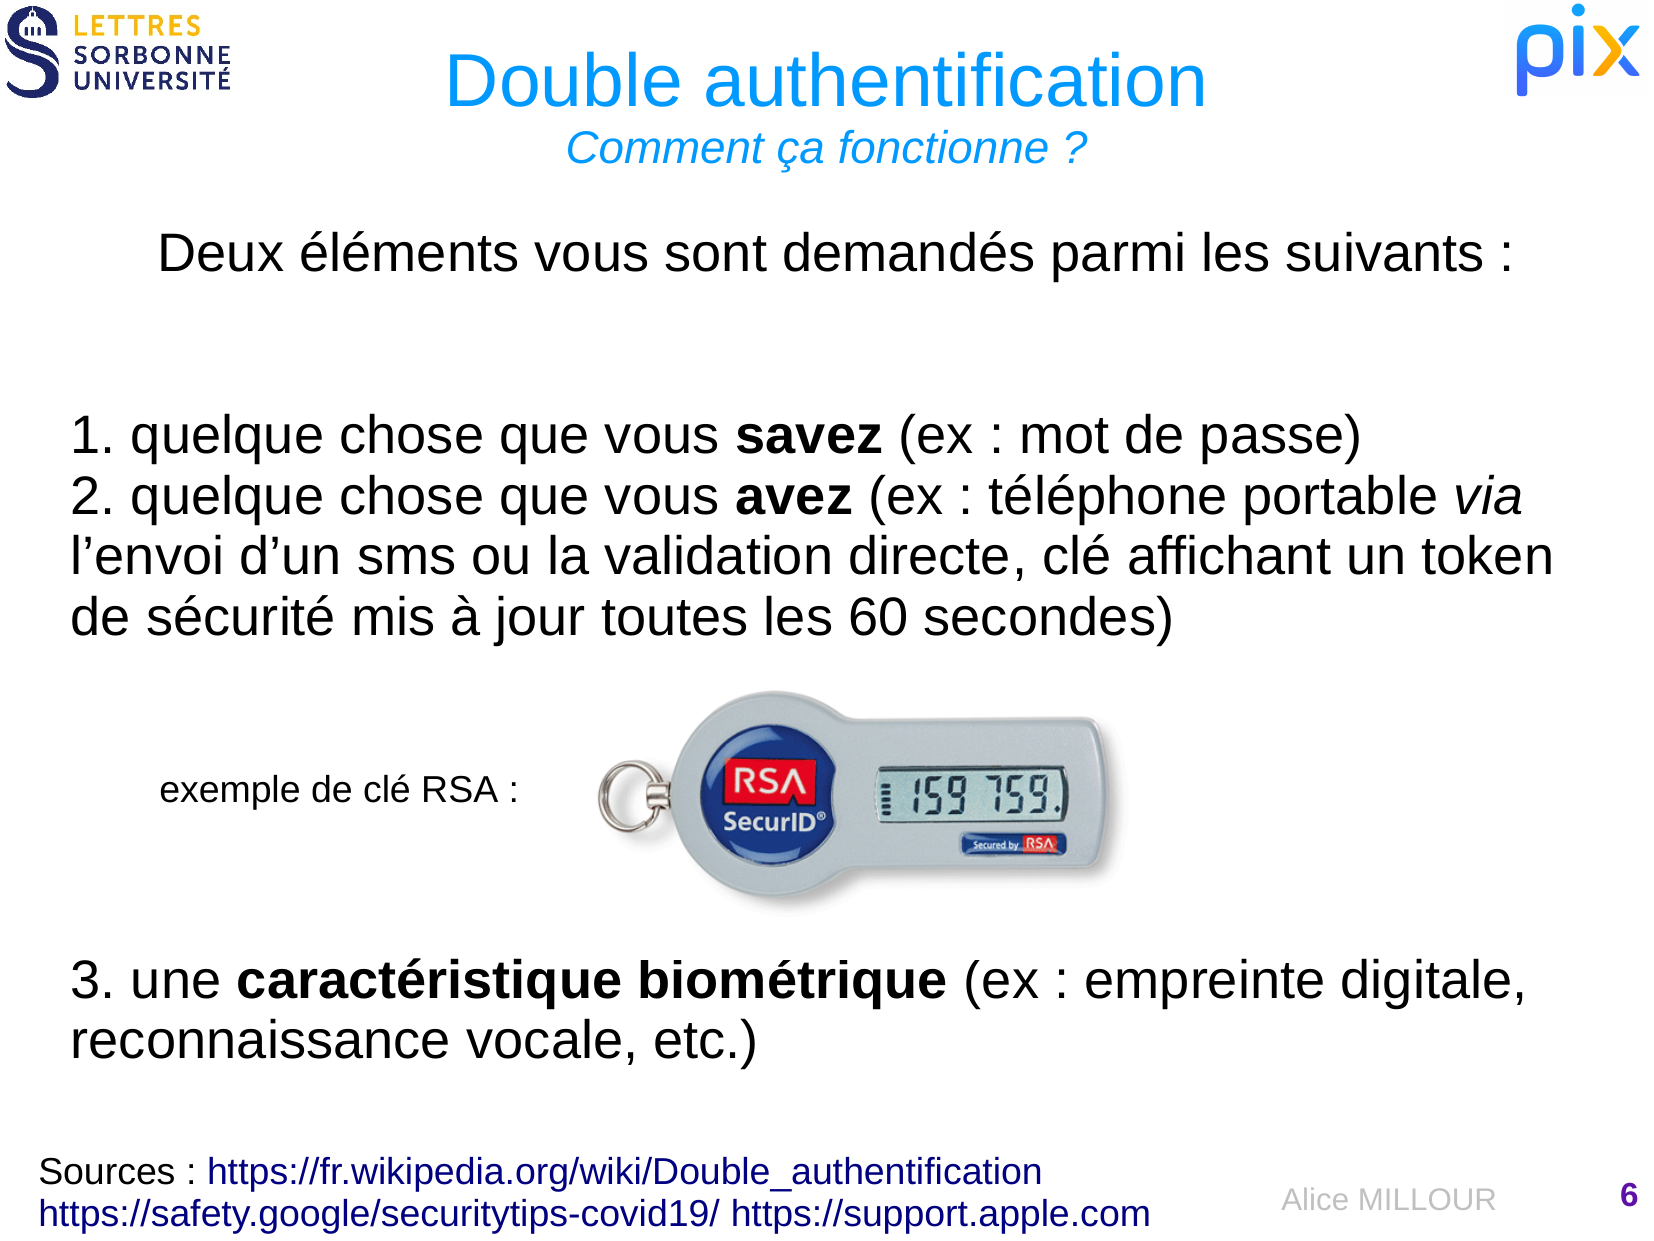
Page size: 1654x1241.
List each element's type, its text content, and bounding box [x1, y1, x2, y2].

picture [575, 643, 1149, 960]
text_box exemple de clé RSA : [144, 761, 594, 818]
title Double authentification Comment ça fonctionne ? [82, 2, 1571, 210]
picture [5, 6, 82, 98]
text_box Sources : https://fr.wikipedia.org/wiki/Double_authentification https://safety.google/securitytips-covid19/ https://support.apple.com [23, 1142, 1400, 1241]
picture [1571, 2, 1648, 98]
text_box Deux éléments vous sont demandés parmi les suivants : 1. quelque chose que vous savez (ex : mot de passe) 2. quelque chose que vous avez (ex : téléphone portable via l’envoi d’un sms ou la validation directe, clé affichant un token de sécurité mis à jour toutes les 60 secondes) 3. une caractéristique biométrique (ex : empreinte digitale, reconnaissance vocale, etc.) [56, 215, 1619, 1078]
